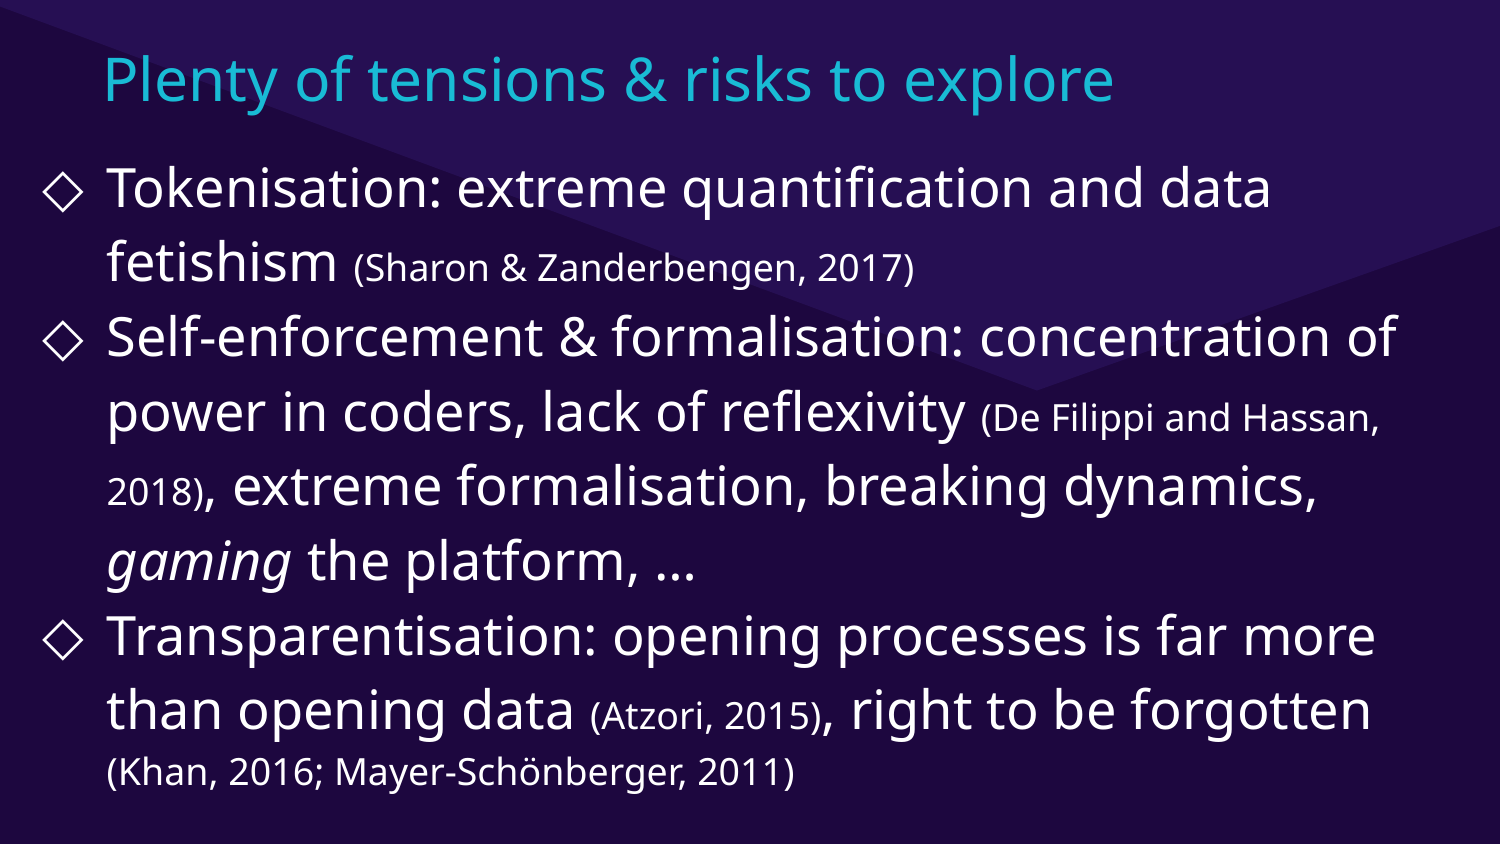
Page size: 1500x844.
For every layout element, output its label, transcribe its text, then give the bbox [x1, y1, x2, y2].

list Tokenisation: extreme quantification and data fetishism (Sharon & Zanderbengen, 2017) Self-enforcement & formalisation: concentration of power in coders, lack of reflexivity (De Filippi and Hassan, 2018), extreme formalisation, breaking dynamics, gaming the platform, … Transparentisation: opening processes is far more than opening data (Atzori, 2015), right to be forgotten (Khan, 2016; Mayer-Schönberger, 2011) [16, 128, 1500, 777]
title Plenty of tensions & risks to explore [87, 22, 1204, 128]
